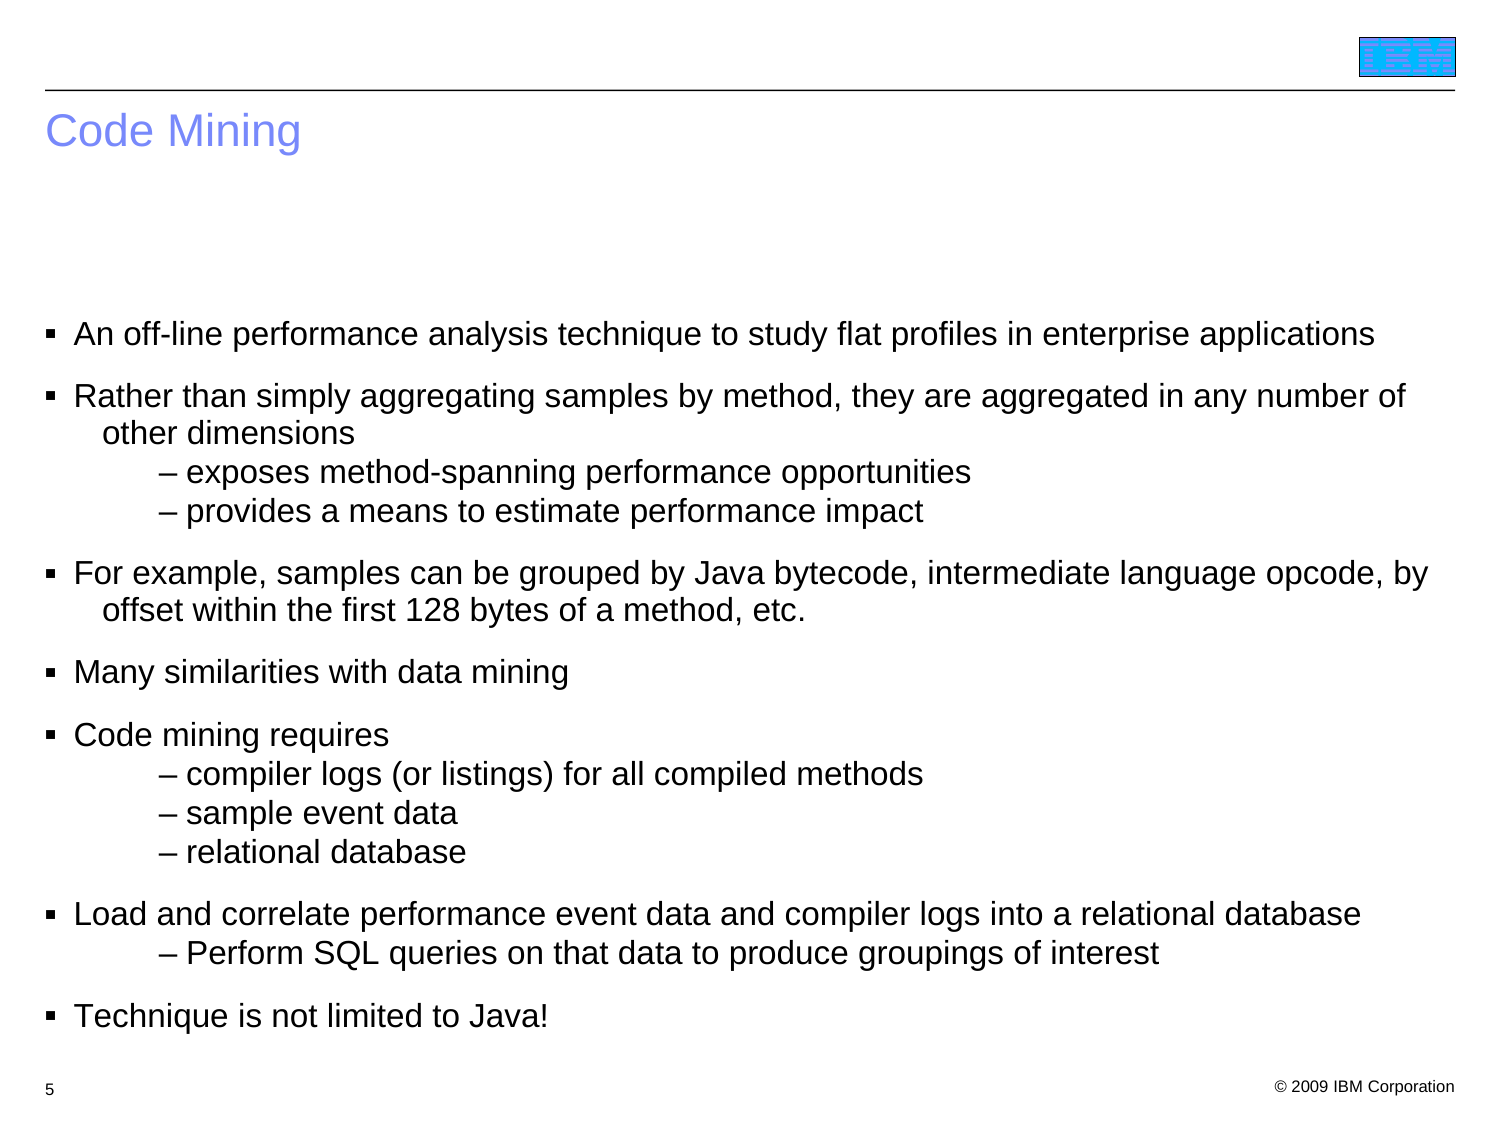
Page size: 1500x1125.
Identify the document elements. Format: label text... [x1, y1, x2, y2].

list An off-line performance analysis technique to study flat profiles in enterprise applications Rather than simply aggregating samples by method, they are aggregated in any number of other dimensions exposes method-spanning performance opportunities provides a means to estimate performance impact For example, samples can be grouped by Java bytecode, intermediate language opcode, by offset within the first 128 bytes of a method, etc. Many similarities with data mining Code mining requires compiler logs (or listings) for all compiled methods sample event data relational database Load and correlate performance event data and compiler logs into a relational database Perform SQL queries on that data to produce groupings of interest Technique is not limited to Java! [30, 307, 1456, 1058]
title Code Mining [30, 97, 1456, 218]
